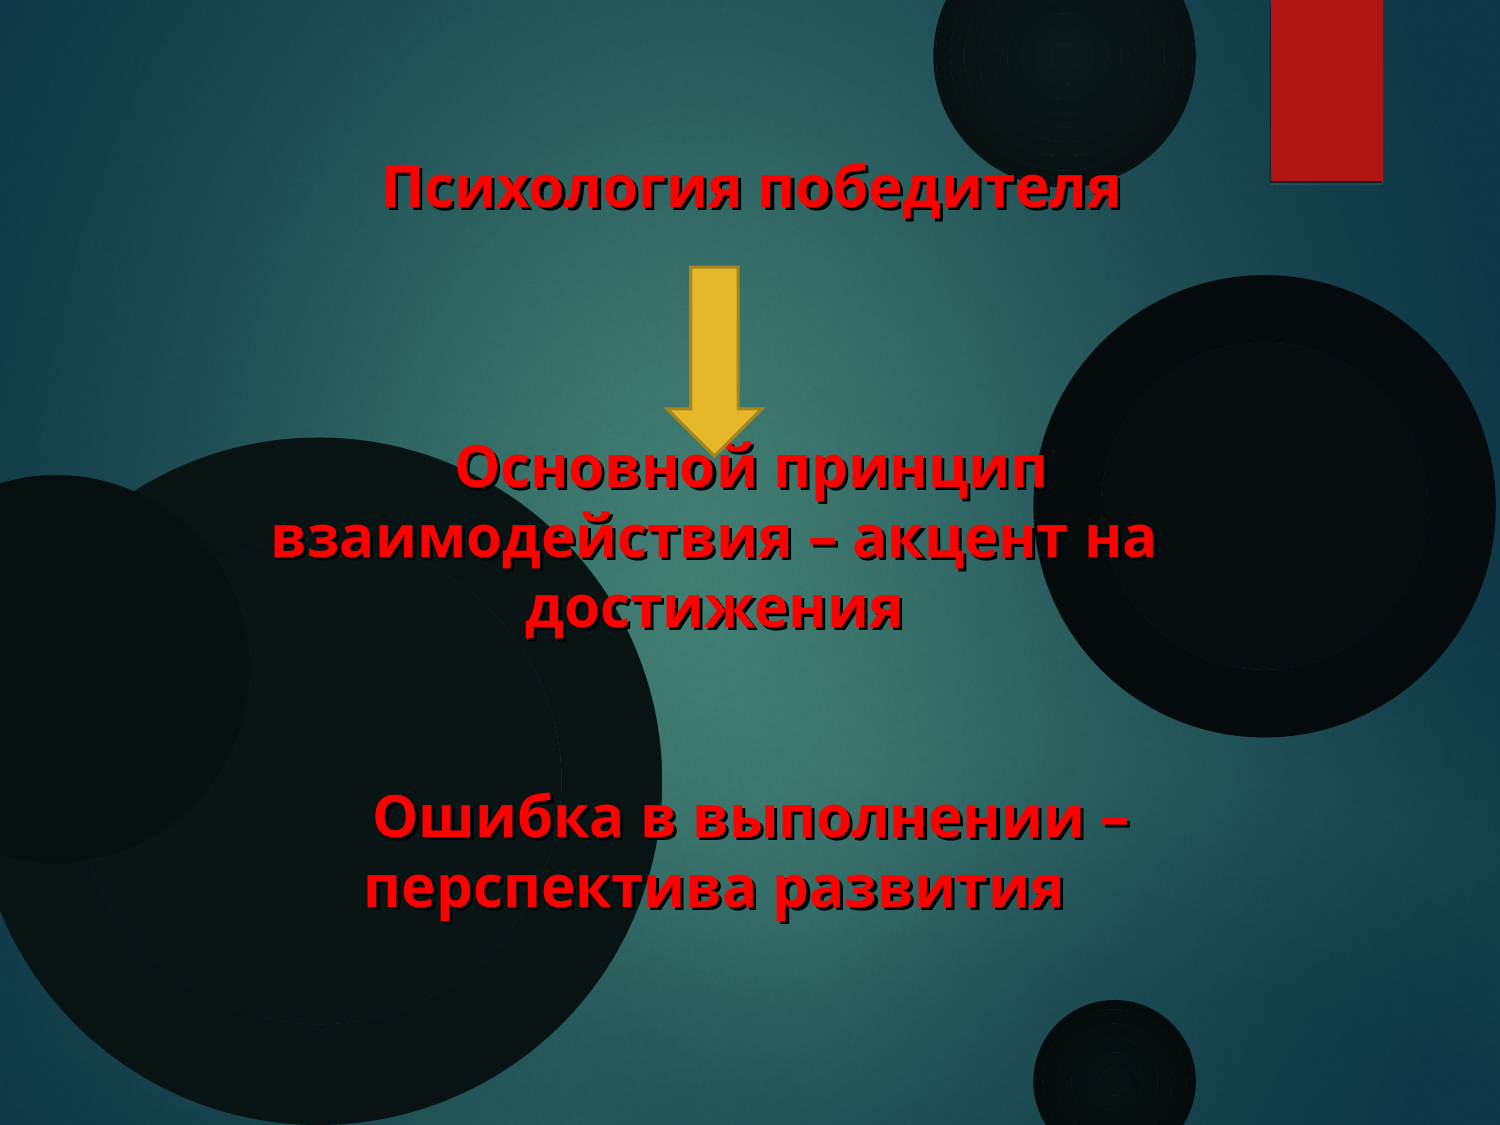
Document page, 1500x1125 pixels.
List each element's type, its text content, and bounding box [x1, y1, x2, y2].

text_box Психология победителя Основной принцип взаимодействия – акцент на достижения Ошибка в выполнении – перспектива развития [112, 141, 1317, 926]
text_box [667, 267, 762, 457]
